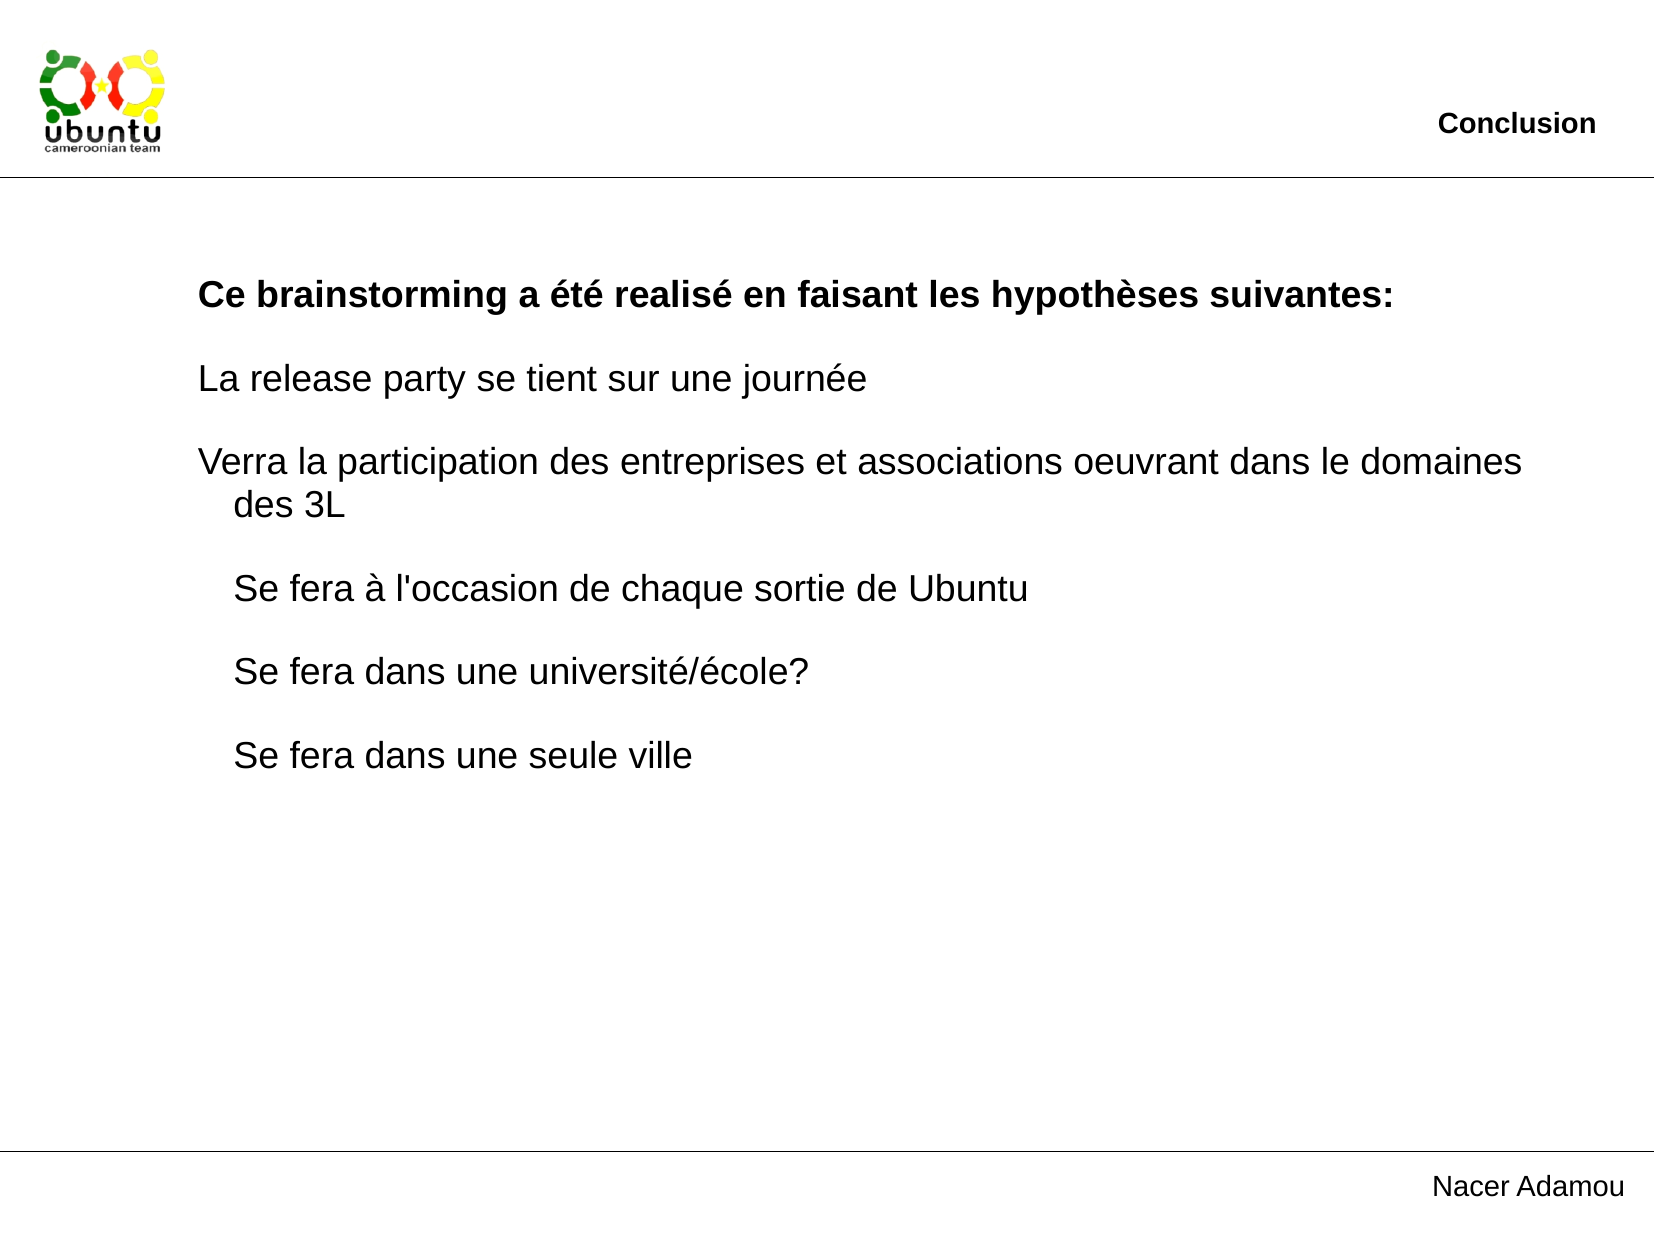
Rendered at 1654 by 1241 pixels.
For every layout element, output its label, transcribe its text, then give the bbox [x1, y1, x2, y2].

text_box Nacer Adamou [1417, 1163, 1643, 1211]
picture [29, 29, 178, 177]
text_box Ce brainstorming a été realisé en faisant les hypothèses suivantes: La release party se tient sur une journée Verra la participation des entreprises et associations oeuvrant dans le domaines des 3L Se fera à l'occasion de chaque sortie de Ubuntu Se fera dans une université/école? Se fera dans une seule ville [147, 265, 1595, 1004]
text_box Conclusion [1387, 100, 1654, 148]
